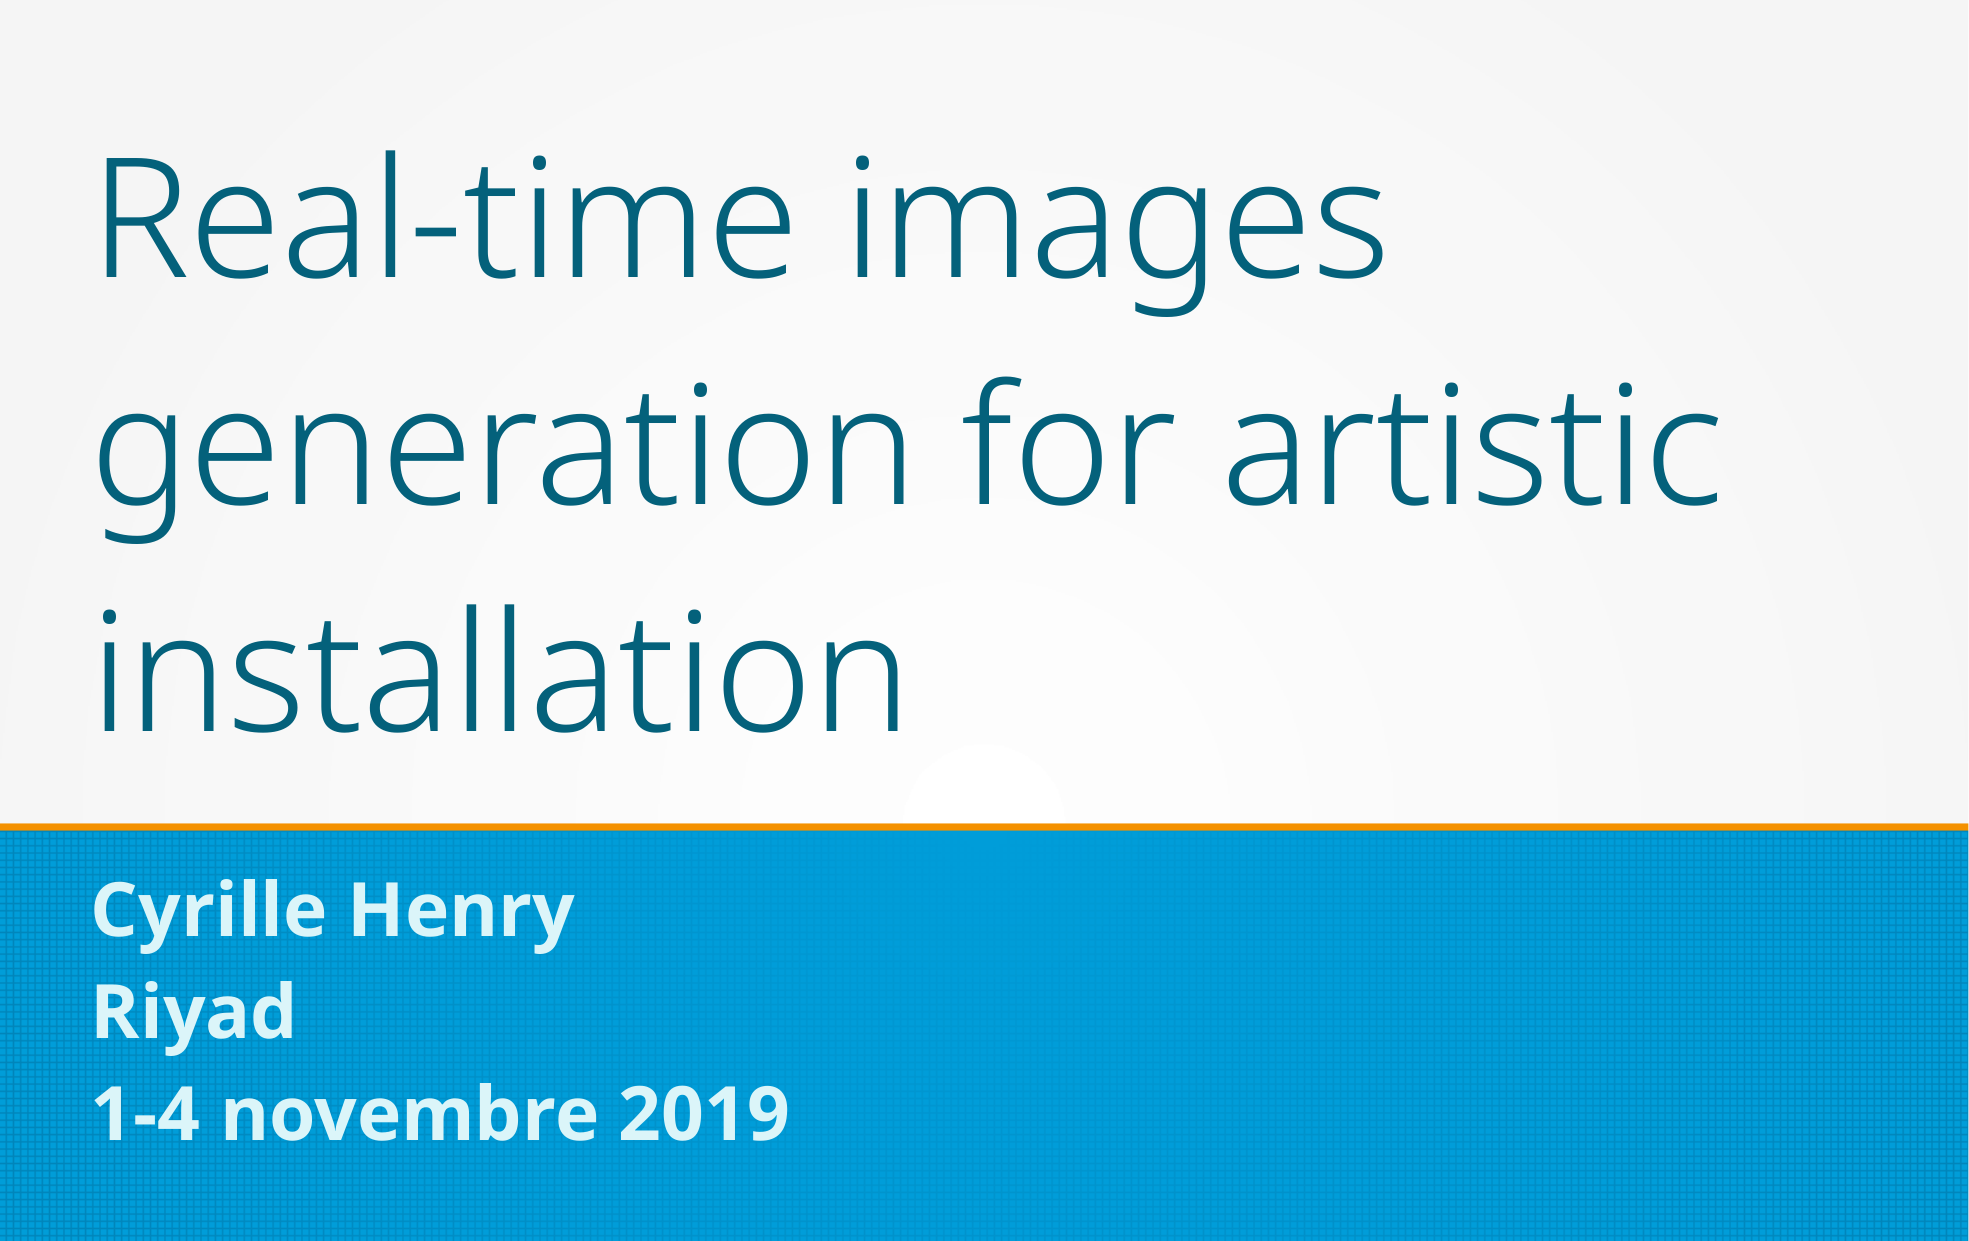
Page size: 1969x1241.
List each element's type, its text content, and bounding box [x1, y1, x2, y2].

picture [0, 0, 1969, 830]
subtitle Cyrille Henry Riyad 1-4 novembre 2019 [90, 855, 1861, 1118]
title Real-time images generation for artistic installation [90, 49, 1862, 781]
